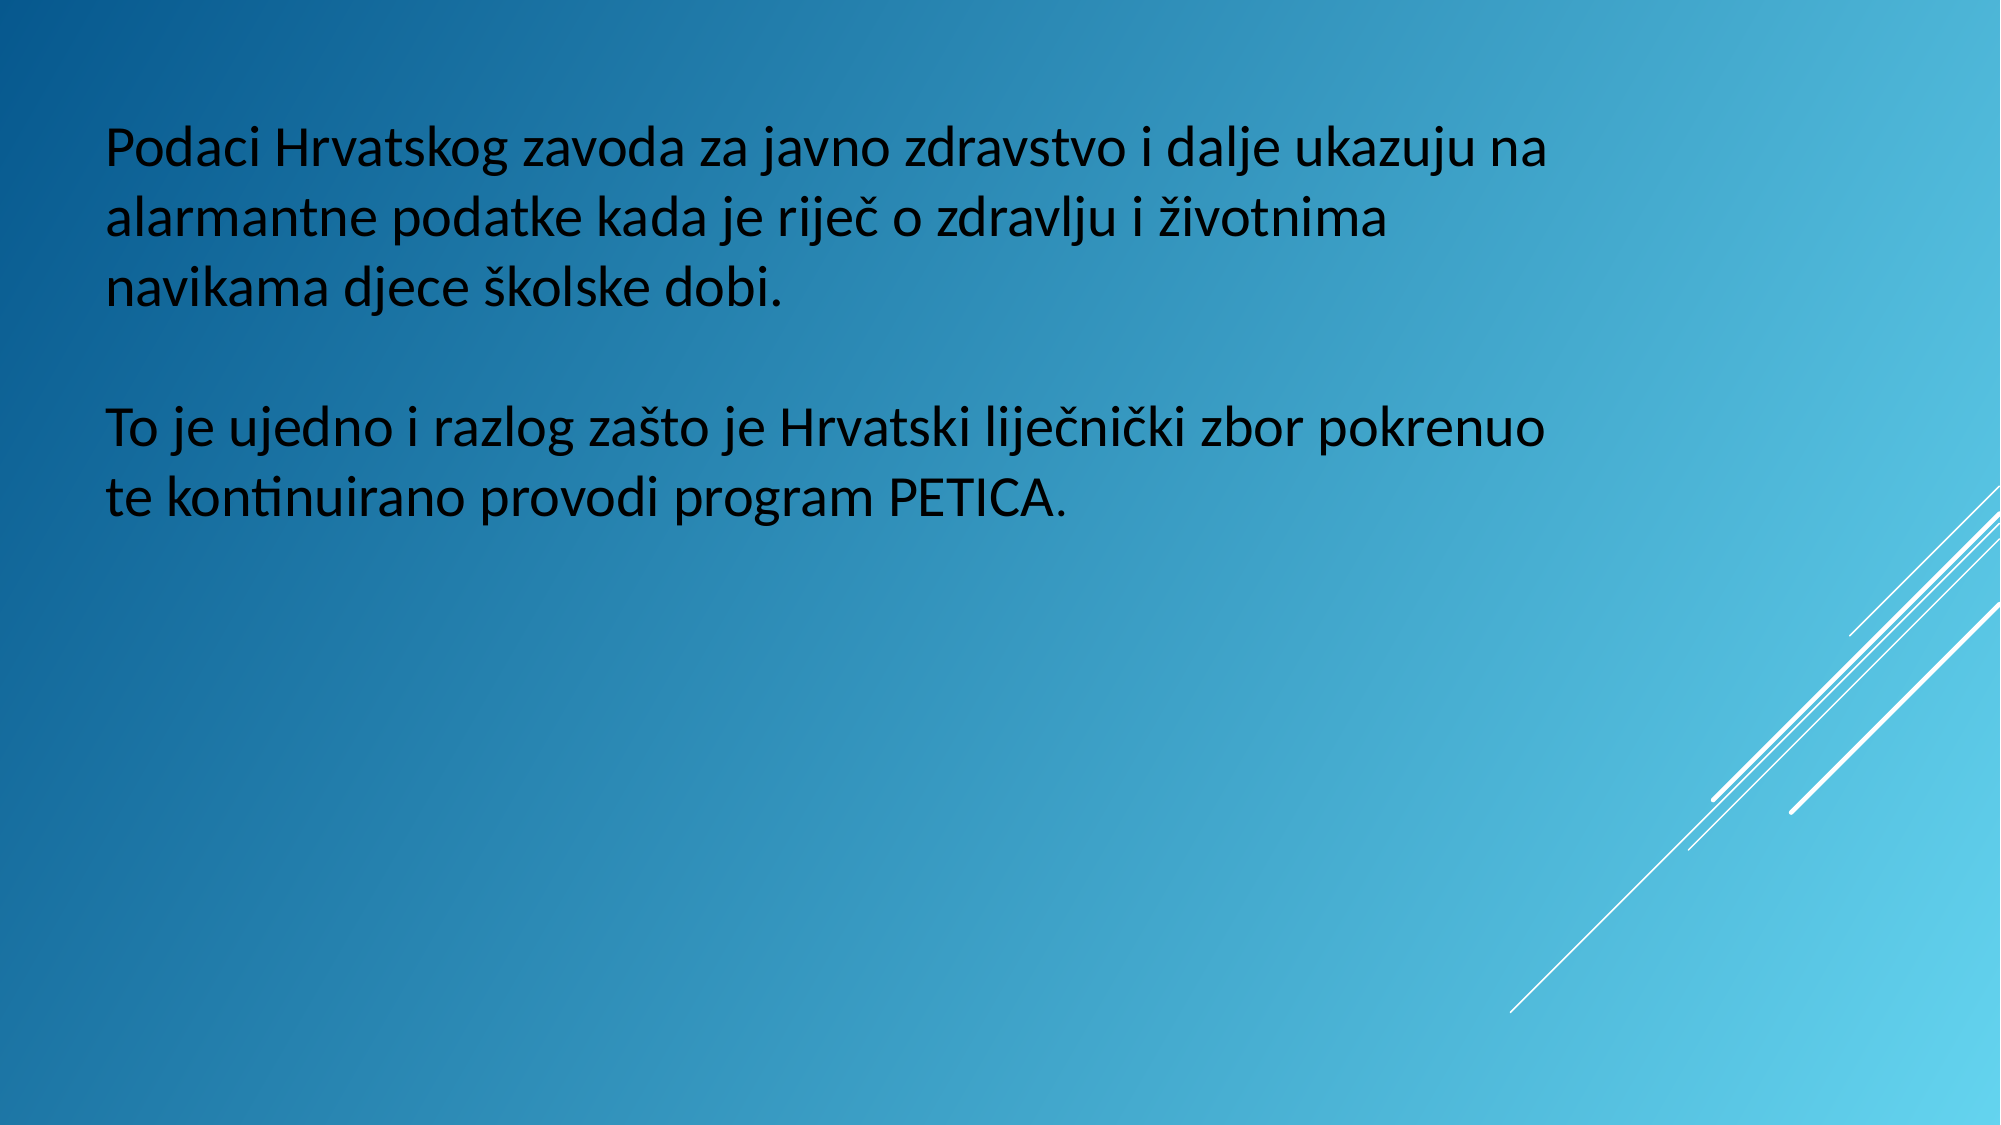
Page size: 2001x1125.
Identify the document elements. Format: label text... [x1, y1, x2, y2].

text_box Podaci Hrvatskog zavoda za javno zdravstvo i dalje ukazuju na alarmantne podatke kada je riječ o zdravlju i životnima navikama djece školske dobi. To je ujedno i razlog zašto je Hrvatski liječnički zbor pokrenuo te kontinuirano provodi program PETICA. [90, 100, 1605, 586]
